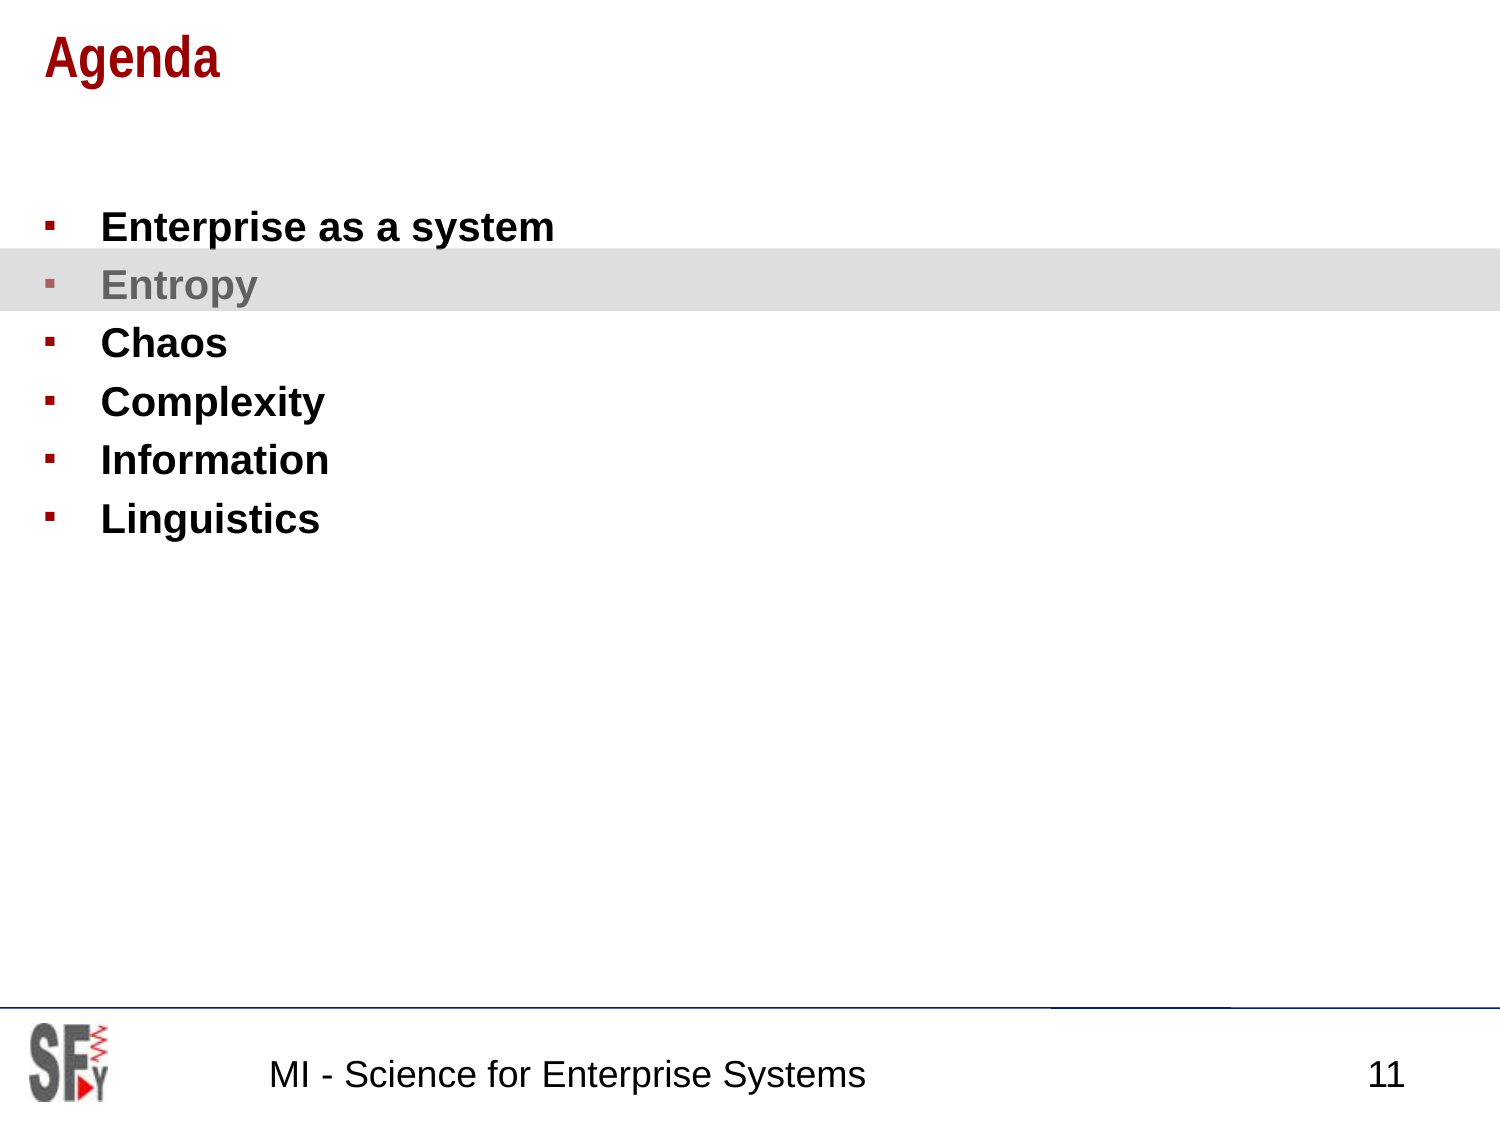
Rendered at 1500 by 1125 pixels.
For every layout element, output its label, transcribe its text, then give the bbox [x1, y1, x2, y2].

picture [29, 1023, 108, 1102]
title Agenda [29, 12, 1471, 138]
text_box [0, 248, 1500, 311]
list Enterprise as a system Entropy Chaos Complexity Information Linguistics [29, 311, 1471, 988]
slide_number <numéro> [1352, 1034, 1490, 1103]
list Enterprise as a system Entropy Chaos Complexity Information Linguistics [29, 184, 1471, 248]
footer MI - Science for Enterprise Systems [253, 1034, 1336, 1103]
